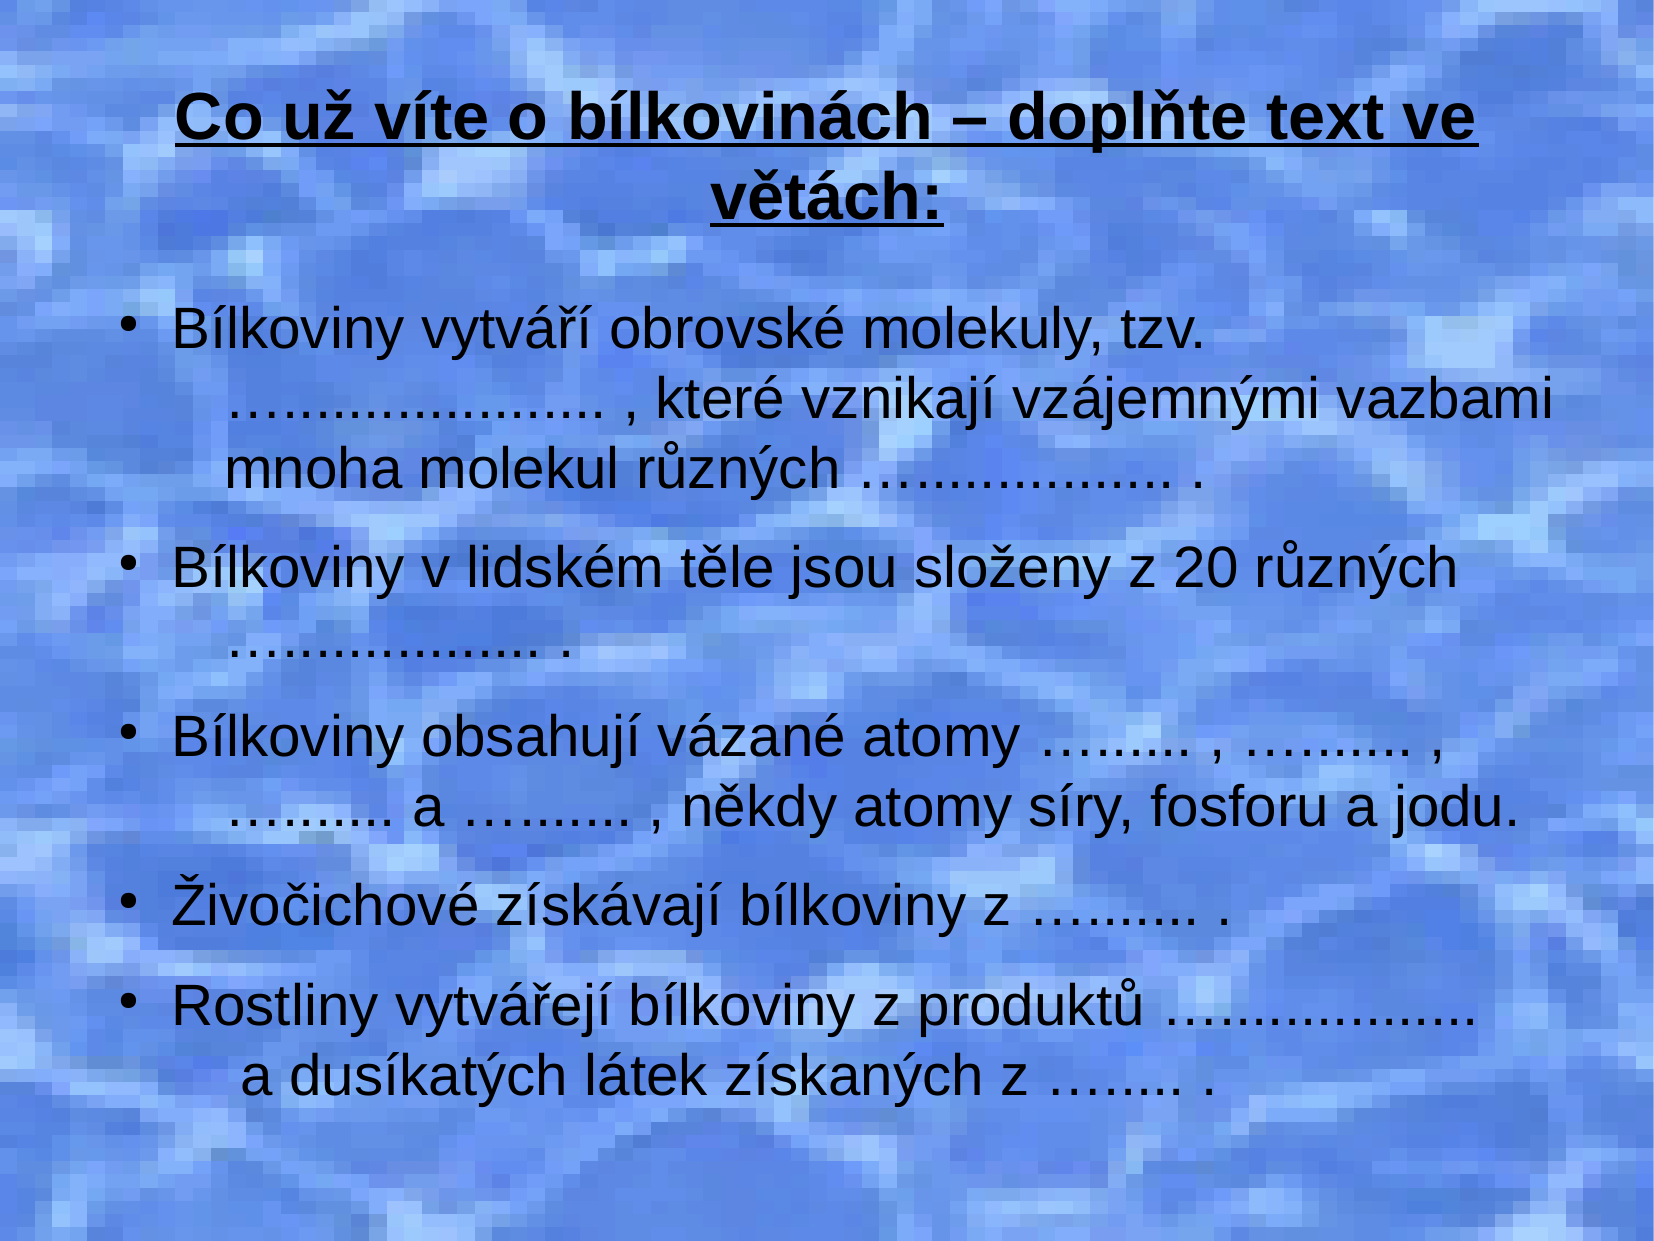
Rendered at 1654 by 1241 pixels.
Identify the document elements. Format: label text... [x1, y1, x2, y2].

list Bílkoviny vytváří obrovské molekuly, tzv. ….................... , které vznikají vzájemnými vazbami mnoha molekul různých …................ . Bílkoviny v lidském těle jsou složeny z 20 různých …................ . Bílkoviny obsahují vázané atomy …...... , …....... , …....... a …....... , někdy atomy síry, fosforu a jodu. Živočichové získávají bílkoviny z …....... . Rostliny vytvářejí bílkoviny z produktů …................ a dusíkatých látek získaných z …..... . [82, 290, 1571, 1109]
title Co už víte o bílkovinách – doplňte text ve větách: [82, 49, 1571, 257]
